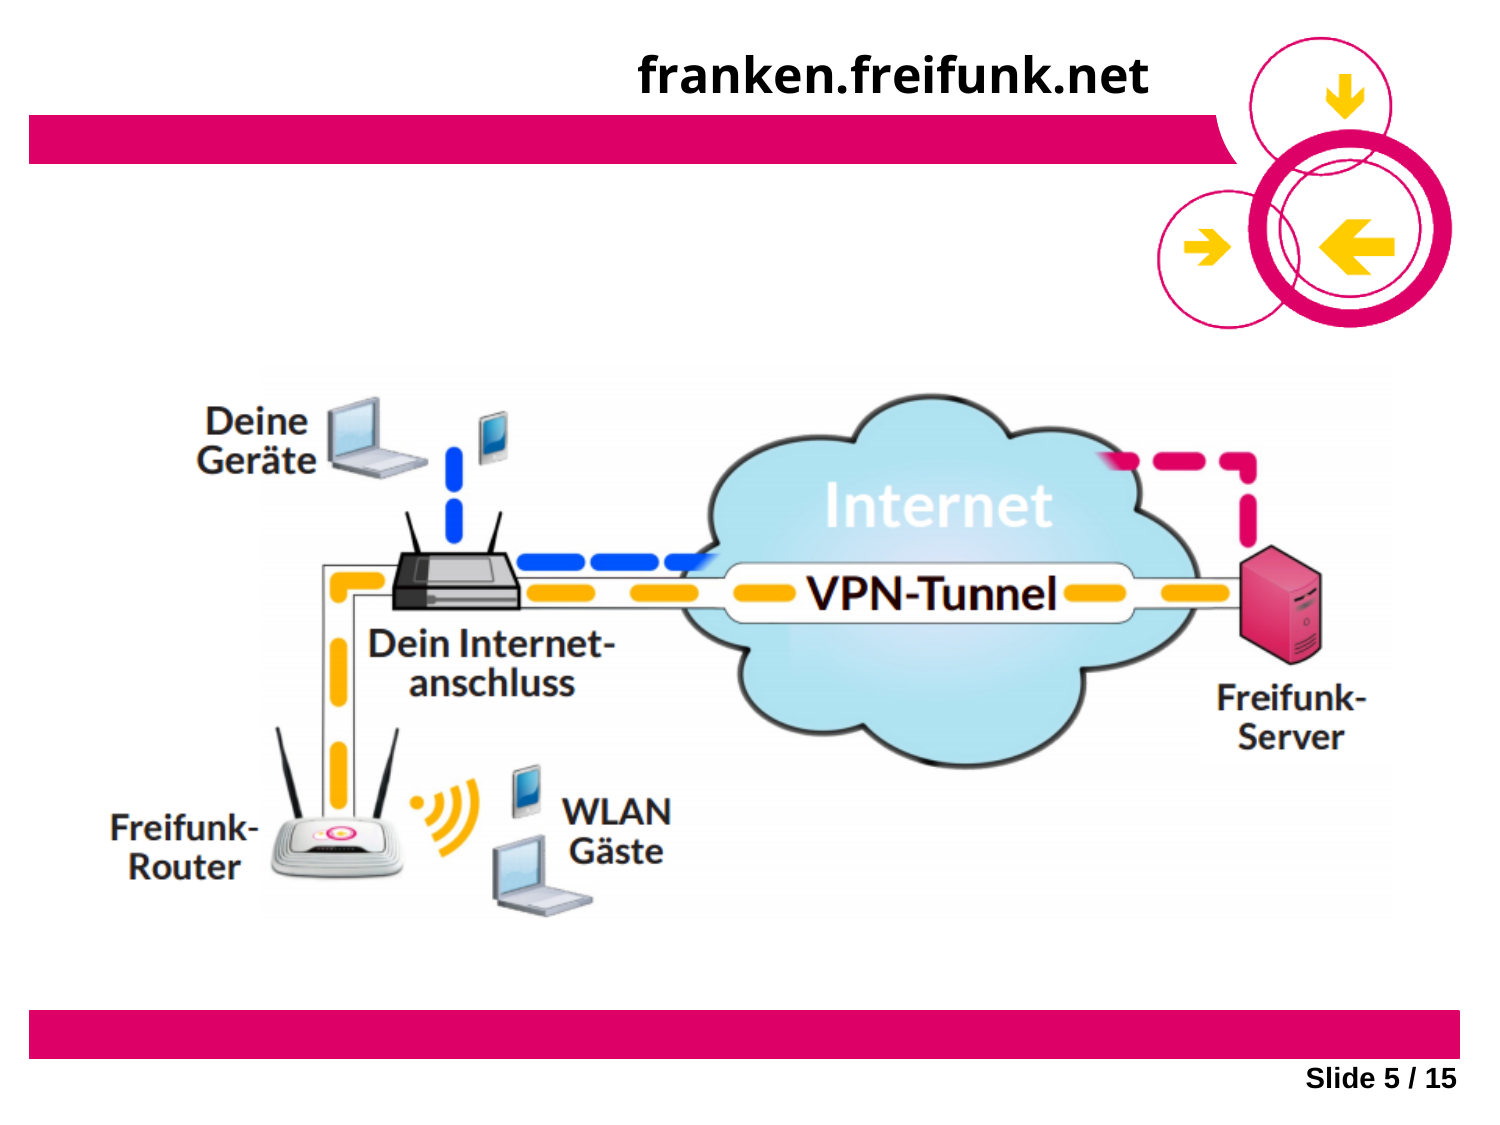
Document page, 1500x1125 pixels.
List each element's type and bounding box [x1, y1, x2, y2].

picture [94, 366, 1393, 922]
picture [1150, 32, 1461, 332]
